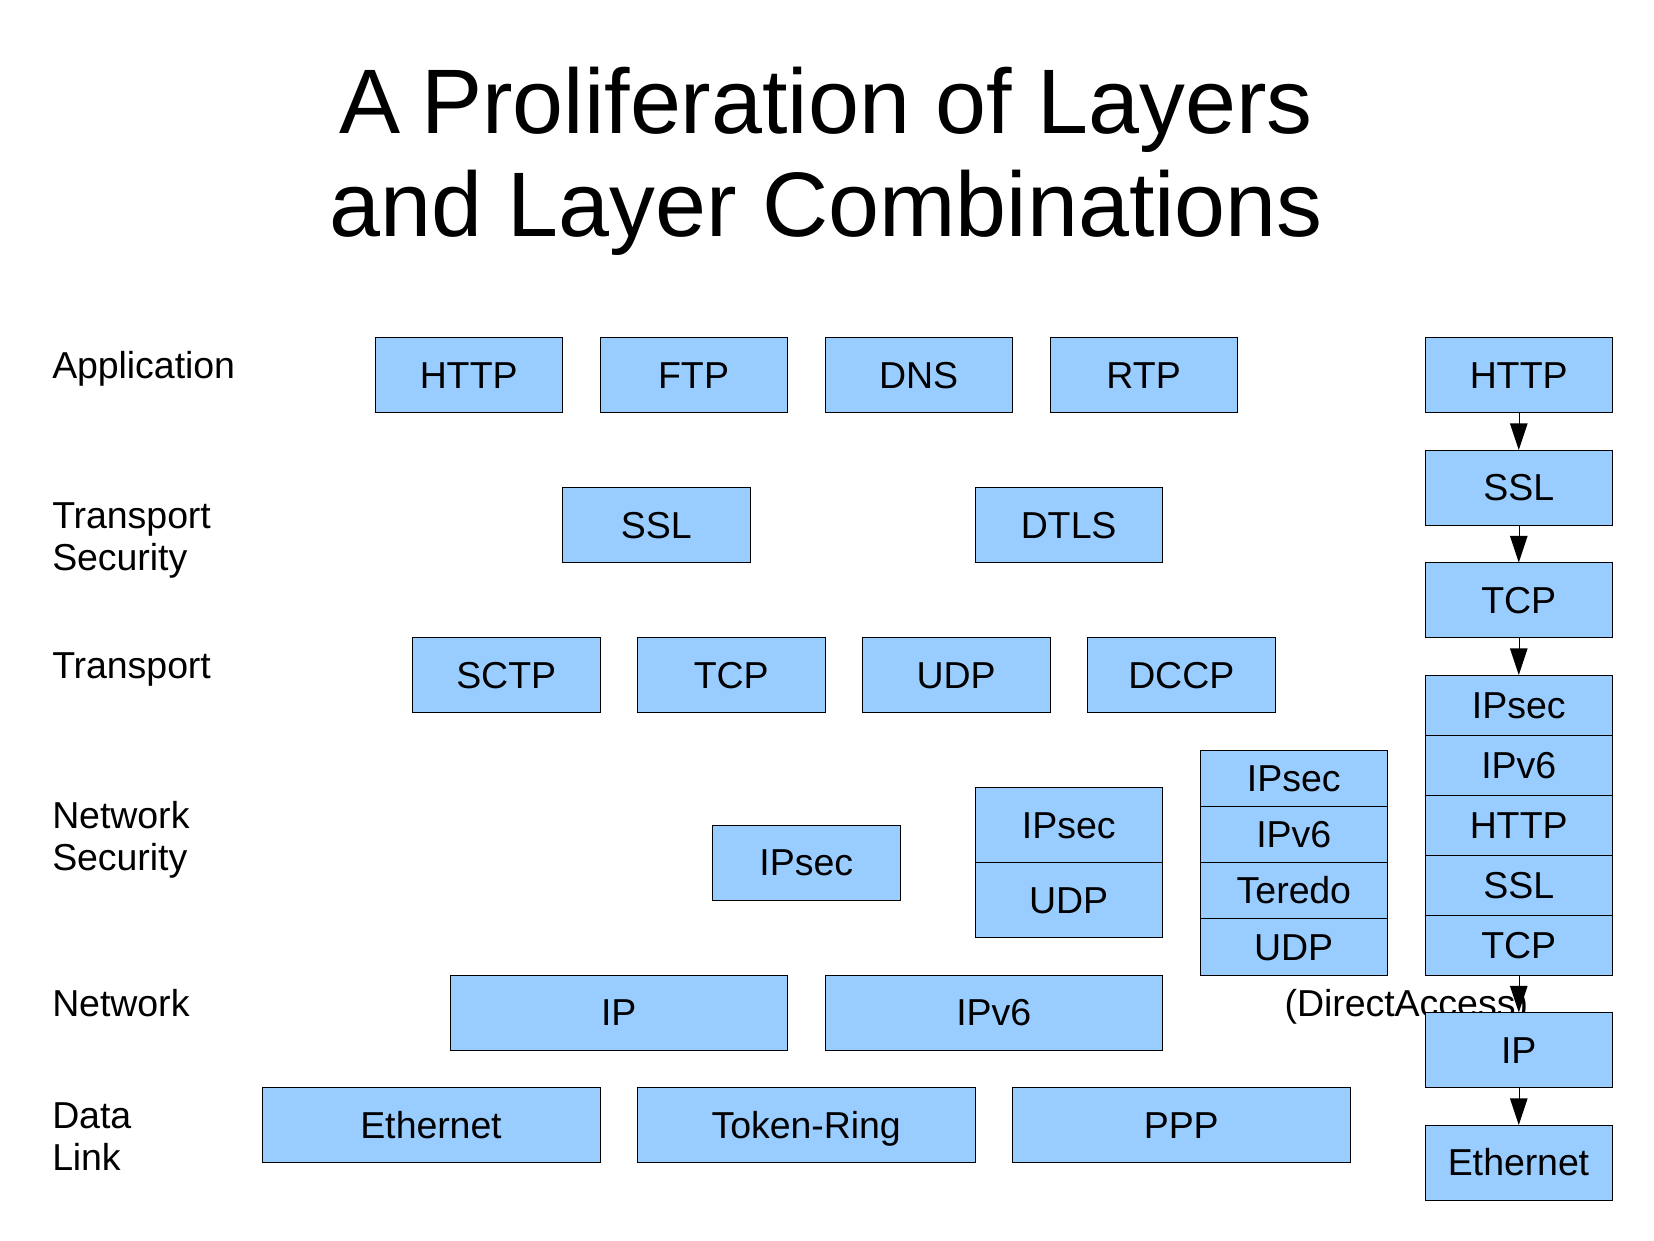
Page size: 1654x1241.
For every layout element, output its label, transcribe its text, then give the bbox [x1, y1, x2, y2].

text_box FTP [600, 337, 788, 413]
text_box SCTP [412, 637, 601, 713]
text_box Ethernet [262, 1087, 601, 1163]
text_box RTP [1050, 337, 1238, 413]
title A Proliferation of Layers and Layer Combinations [82, 49, 1571, 257]
text_box Transport [37, 637, 301, 695]
text_box SSL [562, 487, 751, 563]
text_box IPsec [975, 787, 1163, 862]
text_box IPsec [1200, 750, 1388, 806]
text_box Teredo [1200, 863, 1388, 919]
text_box TCP [1425, 916, 1613, 976]
text_box SSL [1425, 450, 1613, 526]
text_box IP [450, 975, 788, 1051]
text_box Network Security [37, 787, 338, 901]
text_box Token-Ring [637, 1087, 976, 1163]
text_box HTTP [1425, 337, 1613, 413]
text_box Transport Security [37, 487, 413, 587]
text_box HTTP [375, 337, 563, 413]
text_box IPv6 [825, 975, 1163, 1051]
text_box Network [37, 975, 205, 1032]
text_box DTLS [975, 487, 1163, 563]
text_box UDP [862, 637, 1051, 713]
text_box IPsec [712, 825, 901, 901]
text_box (DirectAccess) [1520, 975, 1576, 1012]
text_box UDP [1200, 919, 1388, 976]
text_box (DirectAccess) [1237, 975, 1519, 1032]
text_box IPsec [1425, 675, 1613, 736]
text_box TCP [1425, 562, 1613, 638]
text_box HTTP [1425, 796, 1613, 856]
text_box DCCP [1087, 637, 1276, 713]
text_box Ethernet [1425, 1125, 1613, 1201]
text_box Application [37, 337, 338, 395]
text_box IPv6 [1425, 736, 1613, 796]
text_box UDP [975, 862, 1163, 938]
text_box IPv6 [1200, 806, 1388, 863]
text_box IP [1425, 1012, 1613, 1088]
text_box SSL [1425, 856, 1613, 916]
text_box DNS [825, 337, 1013, 413]
text_box Data Link [37, 1087, 226, 1187]
text_box TCP [637, 637, 826, 713]
text_box PPP [1012, 1087, 1351, 1163]
